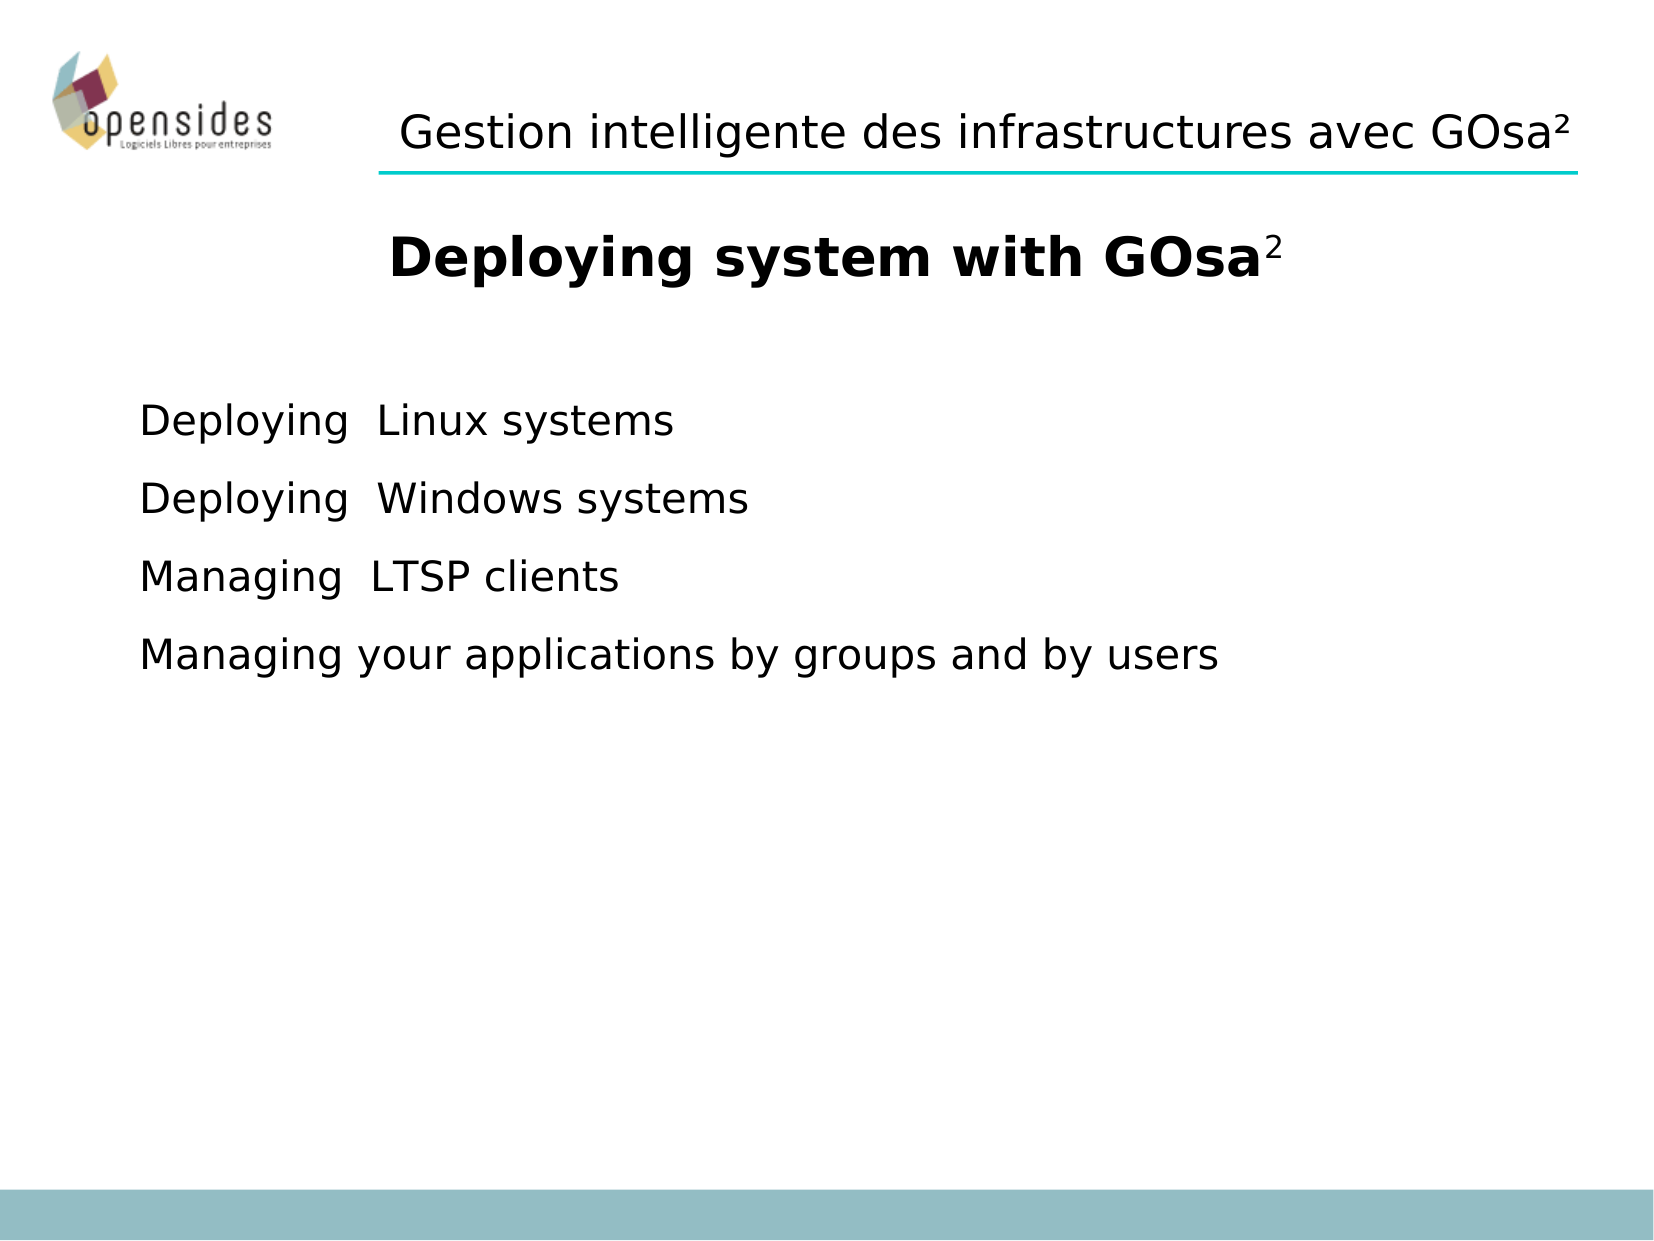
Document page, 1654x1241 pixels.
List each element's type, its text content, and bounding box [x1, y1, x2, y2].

text_box Gestion intelligente des infrastructures avec GOsa² [317, 98, 1654, 167]
list Deploying system with GOsa2 Deploying Linux systems Deploying Windows systems Managing LTSP clients Managing your applications by groups and by users [121, 226, 1534, 1008]
text_box [378, 171, 1578, 175]
picture [22, 30, 308, 187]
text_box [0, 1189, 1654, 1241]
